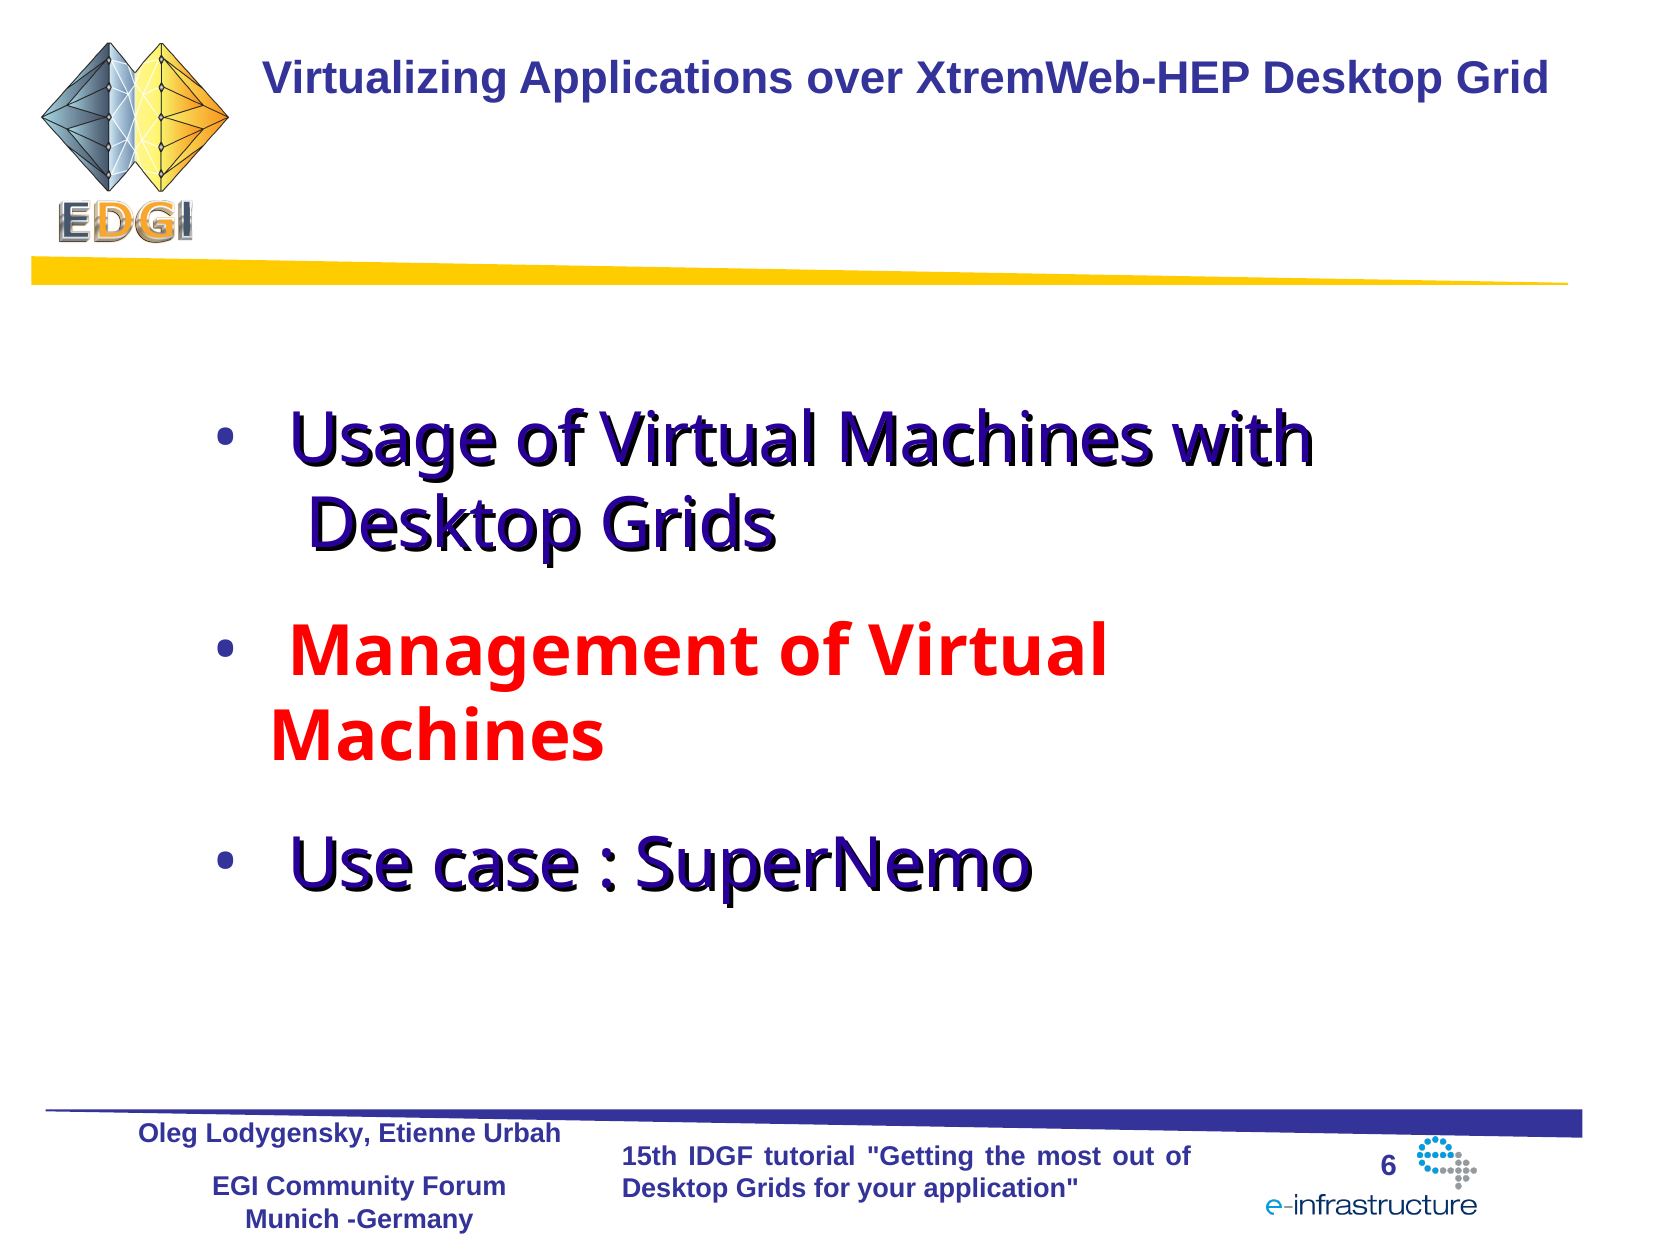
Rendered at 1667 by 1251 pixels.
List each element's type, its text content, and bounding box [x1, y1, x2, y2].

picture [31, 37, 229, 249]
picture [1266, 1136, 1477, 1215]
title Virtualizing Applications over XtremWeb-HEP Desktop Grid Management of Virtual Machines [229, 24, 1584, 272]
list Usage of Virtual Machines with Desktop Grids Management of Virtual Machines Use case : SuperNemo [197, 383, 1480, 986]
